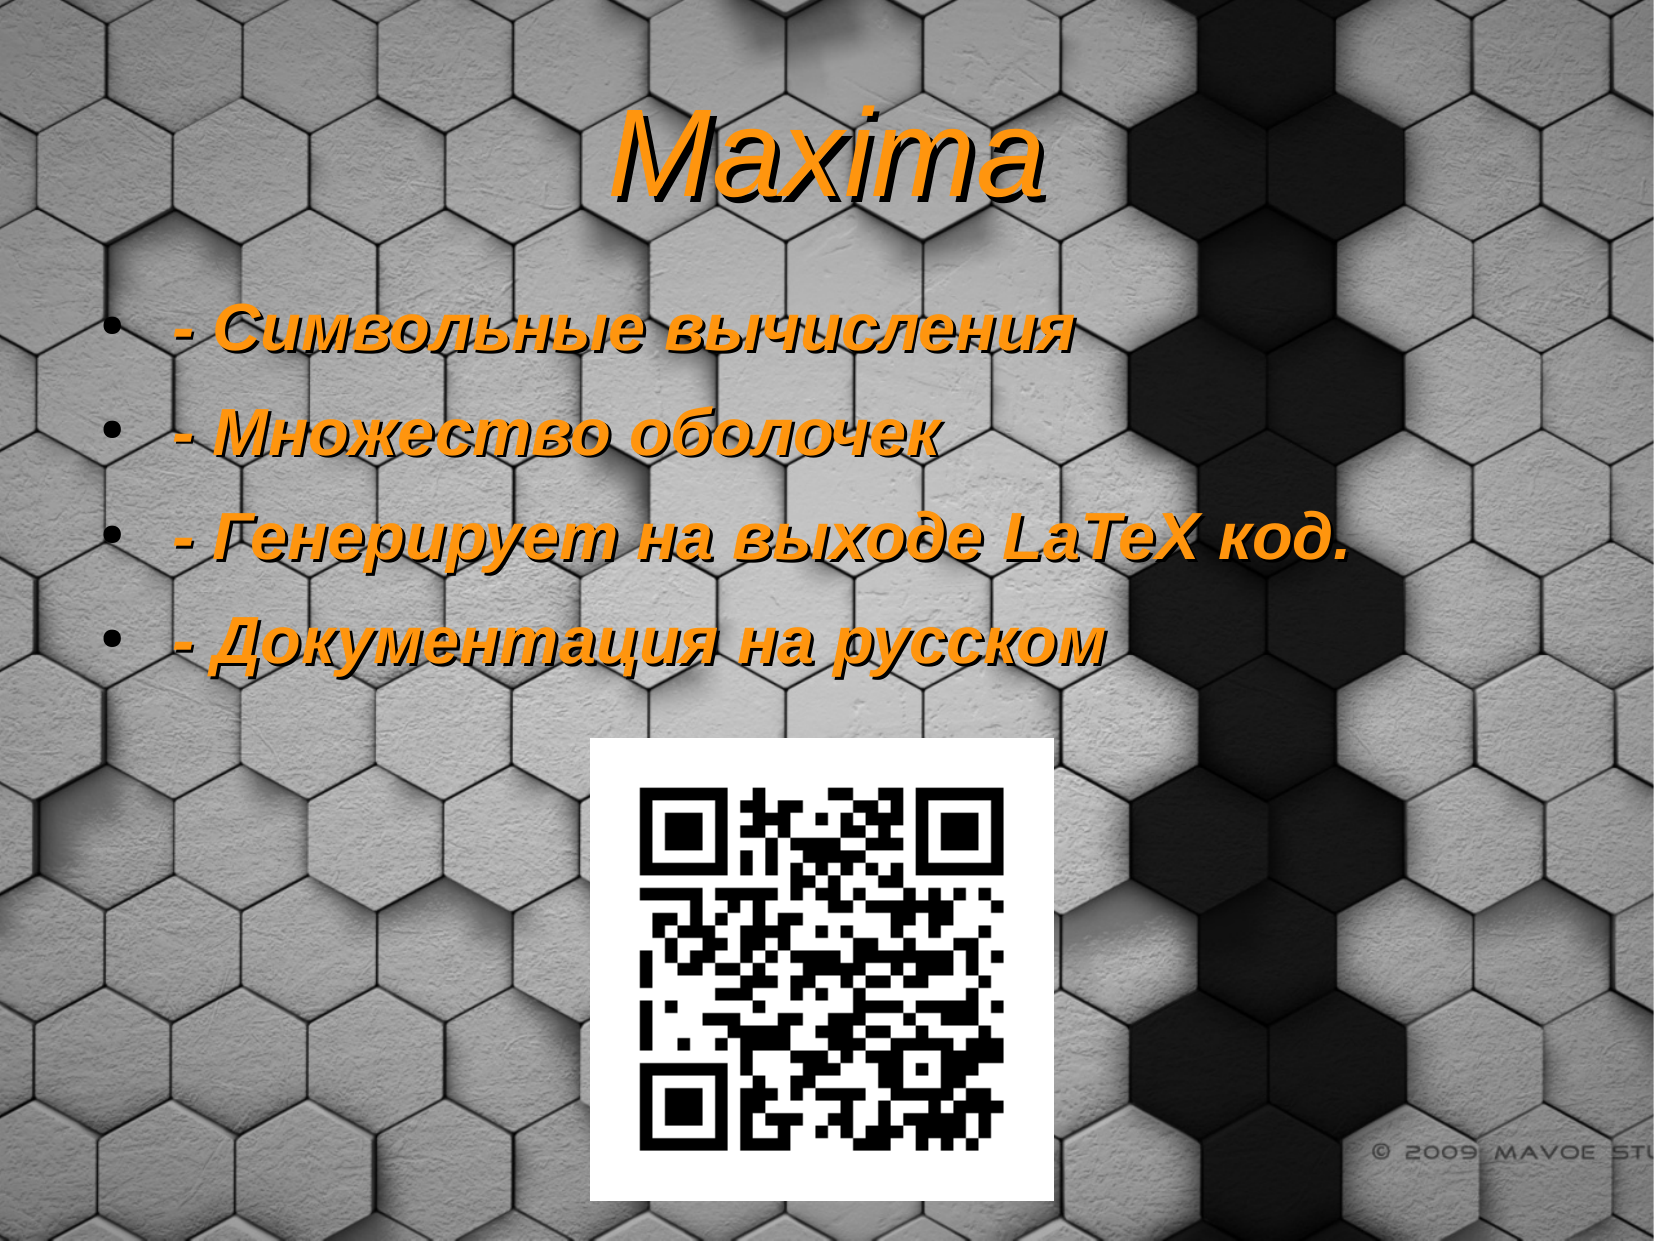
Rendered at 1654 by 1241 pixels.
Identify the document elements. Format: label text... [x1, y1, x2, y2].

list - Символьные вычисления - Множество оболочек - Генерирует на выходе LaTeX код. - Документация на русском [82, 290, 1571, 1123]
title Maxima [82, 49, 1571, 257]
picture [0, 0, 1654, 1241]
